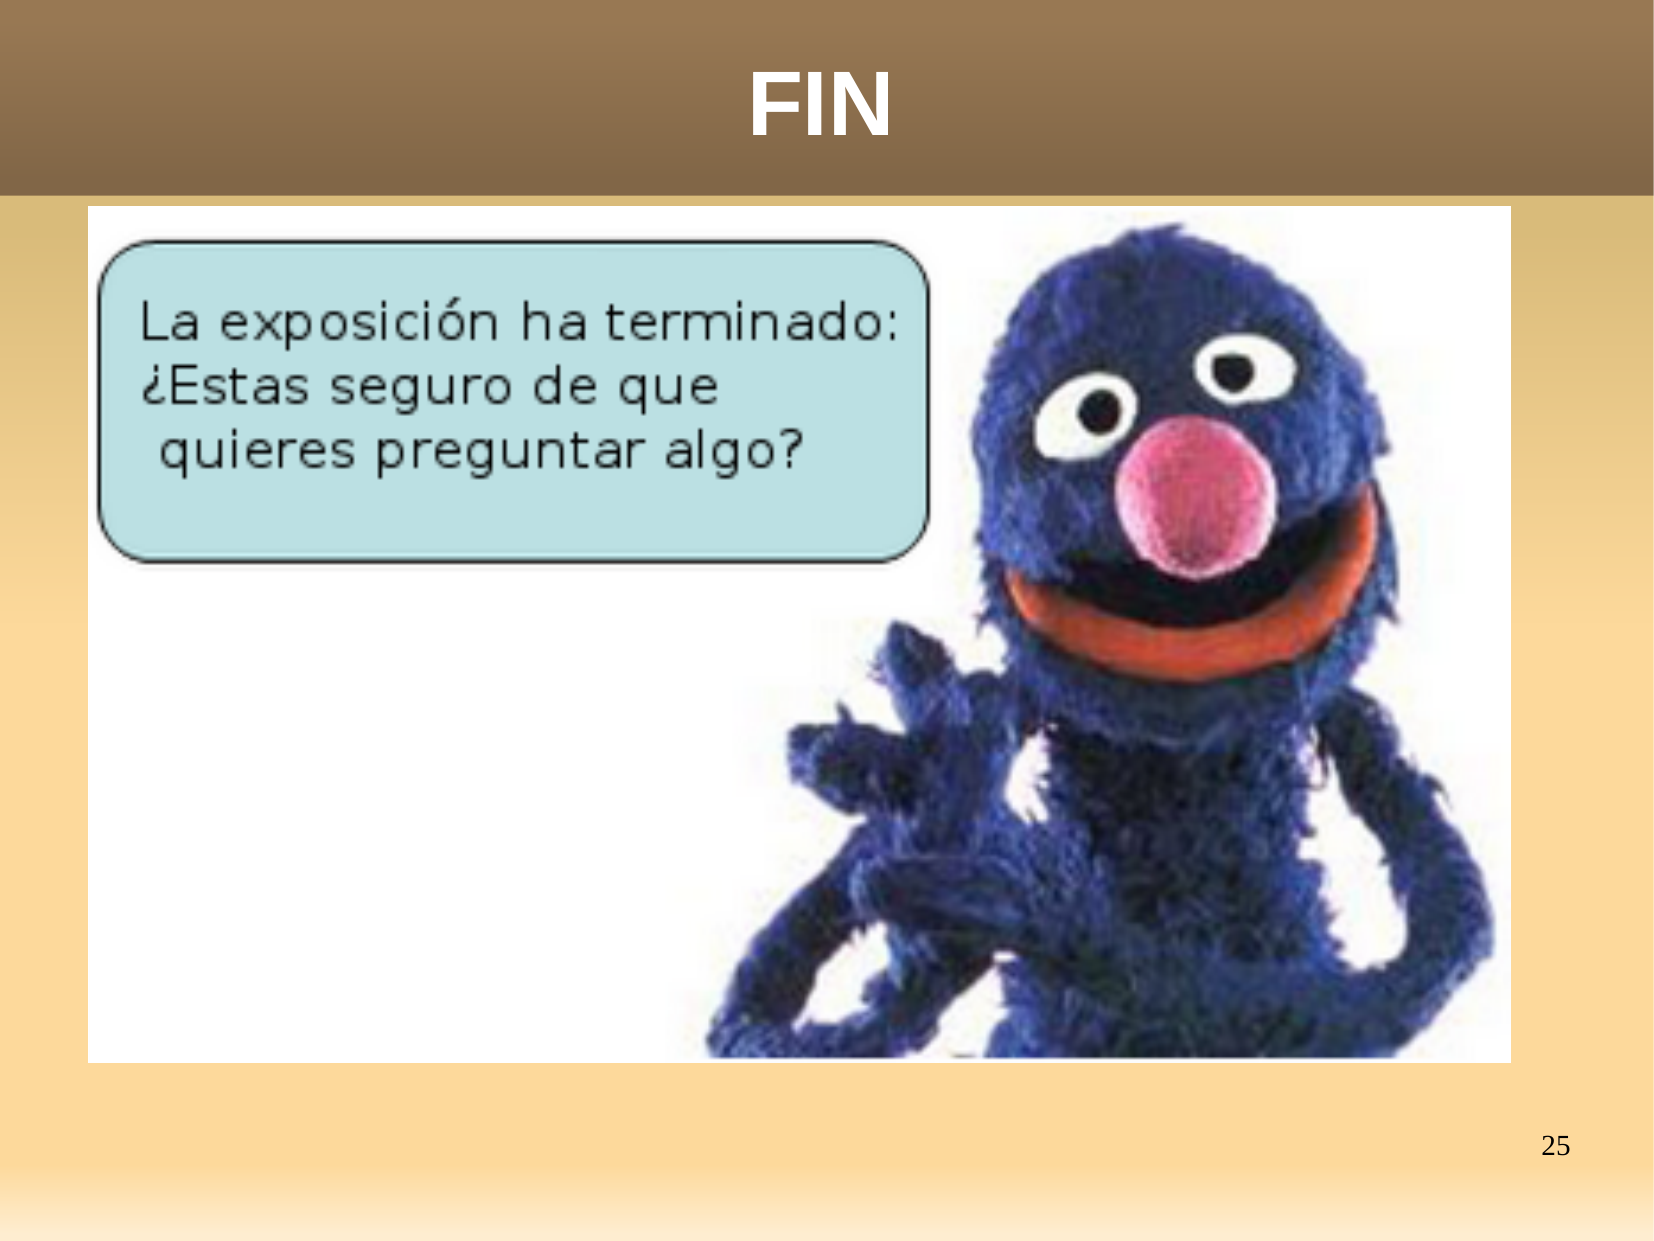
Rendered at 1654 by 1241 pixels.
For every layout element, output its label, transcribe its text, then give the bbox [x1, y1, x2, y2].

picture [0, 0, 1654, 1241]
title FIN [76, 7, 1565, 200]
